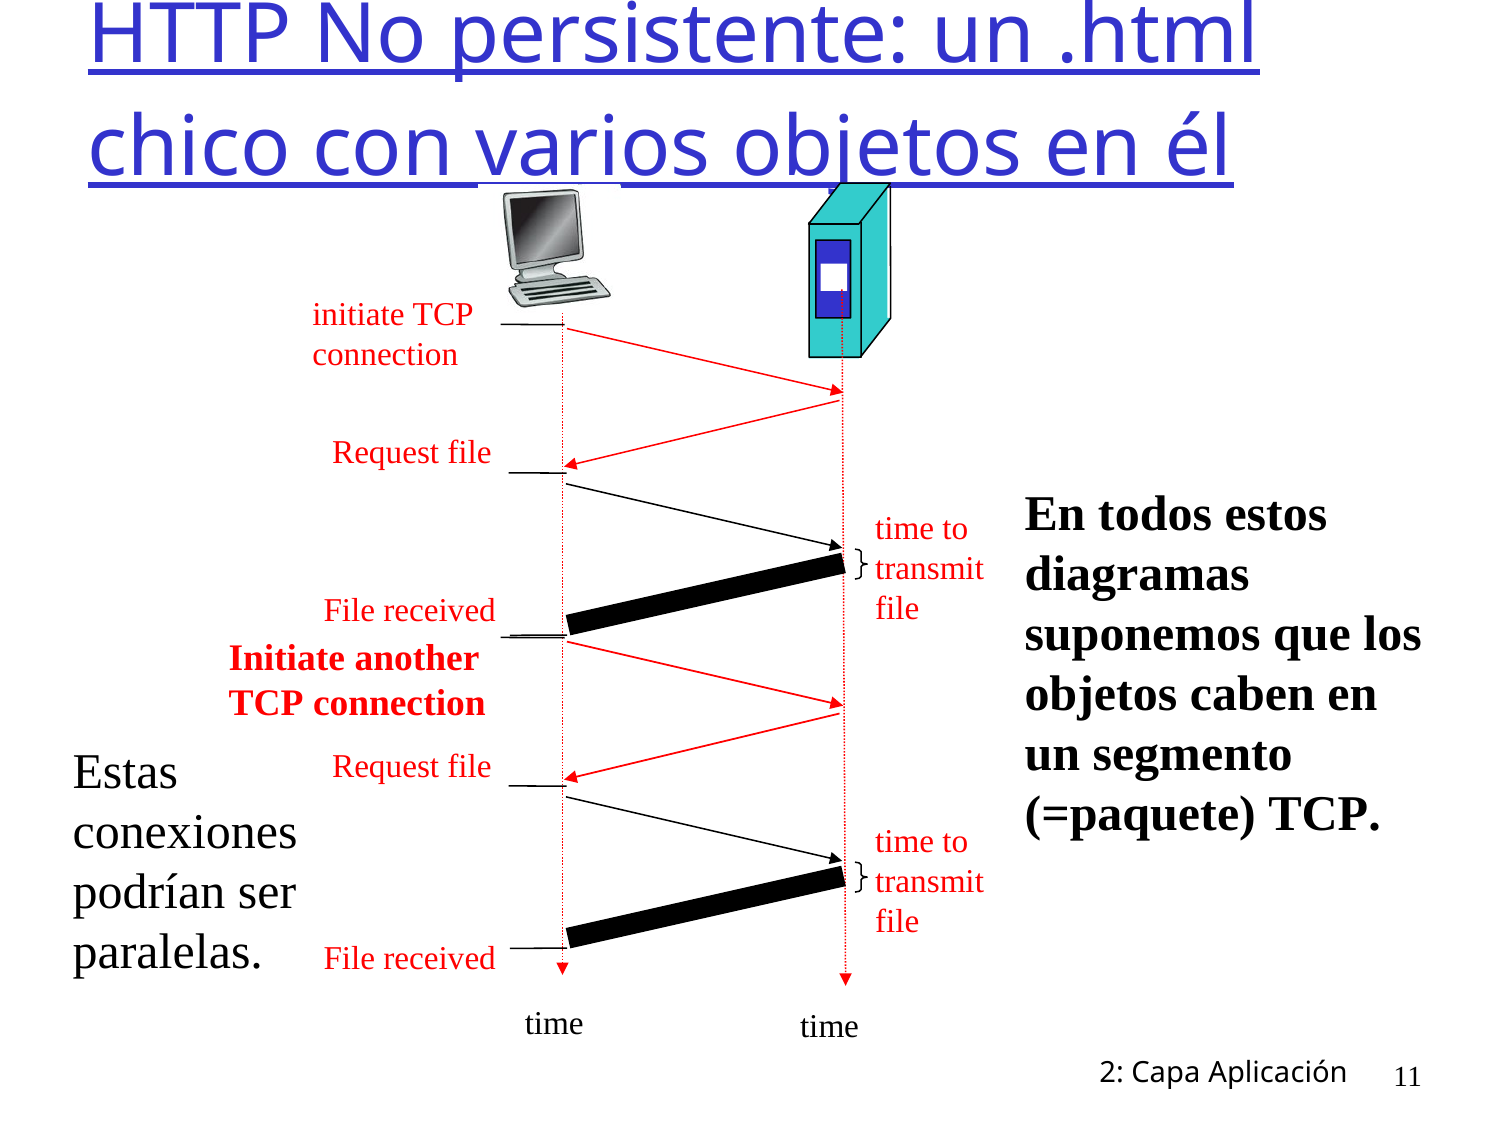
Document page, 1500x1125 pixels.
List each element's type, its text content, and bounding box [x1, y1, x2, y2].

text_box time [509, 993, 599, 1050]
text_box [808, 183, 891, 359]
text_box Request file [317, 423, 508, 479]
text_box Request file [375, 736, 508, 792]
text_box time to transmit file [860, 498, 1008, 635]
text_box Initiate another TCP connection [213, 625, 505, 731]
text_box File received [308, 580, 512, 636]
title HTTP No persistente: un .html chico con varios objetos en él [87, 0, 1463, 185]
text_box time [785, 996, 875, 1053]
picture [478, 184, 621, 313]
text_box Estas conexiones podrían ser paralelas. [57, 731, 375, 987]
text_box File received [375, 928, 512, 984]
text_box time to transmit file [860, 811, 1008, 948]
text_box initiate TCP connection [297, 284, 490, 381]
text_box En todos estos diagramas suponemos que los objetos caben en un segmento (=paquete) TCP. [1009, 473, 1459, 849]
